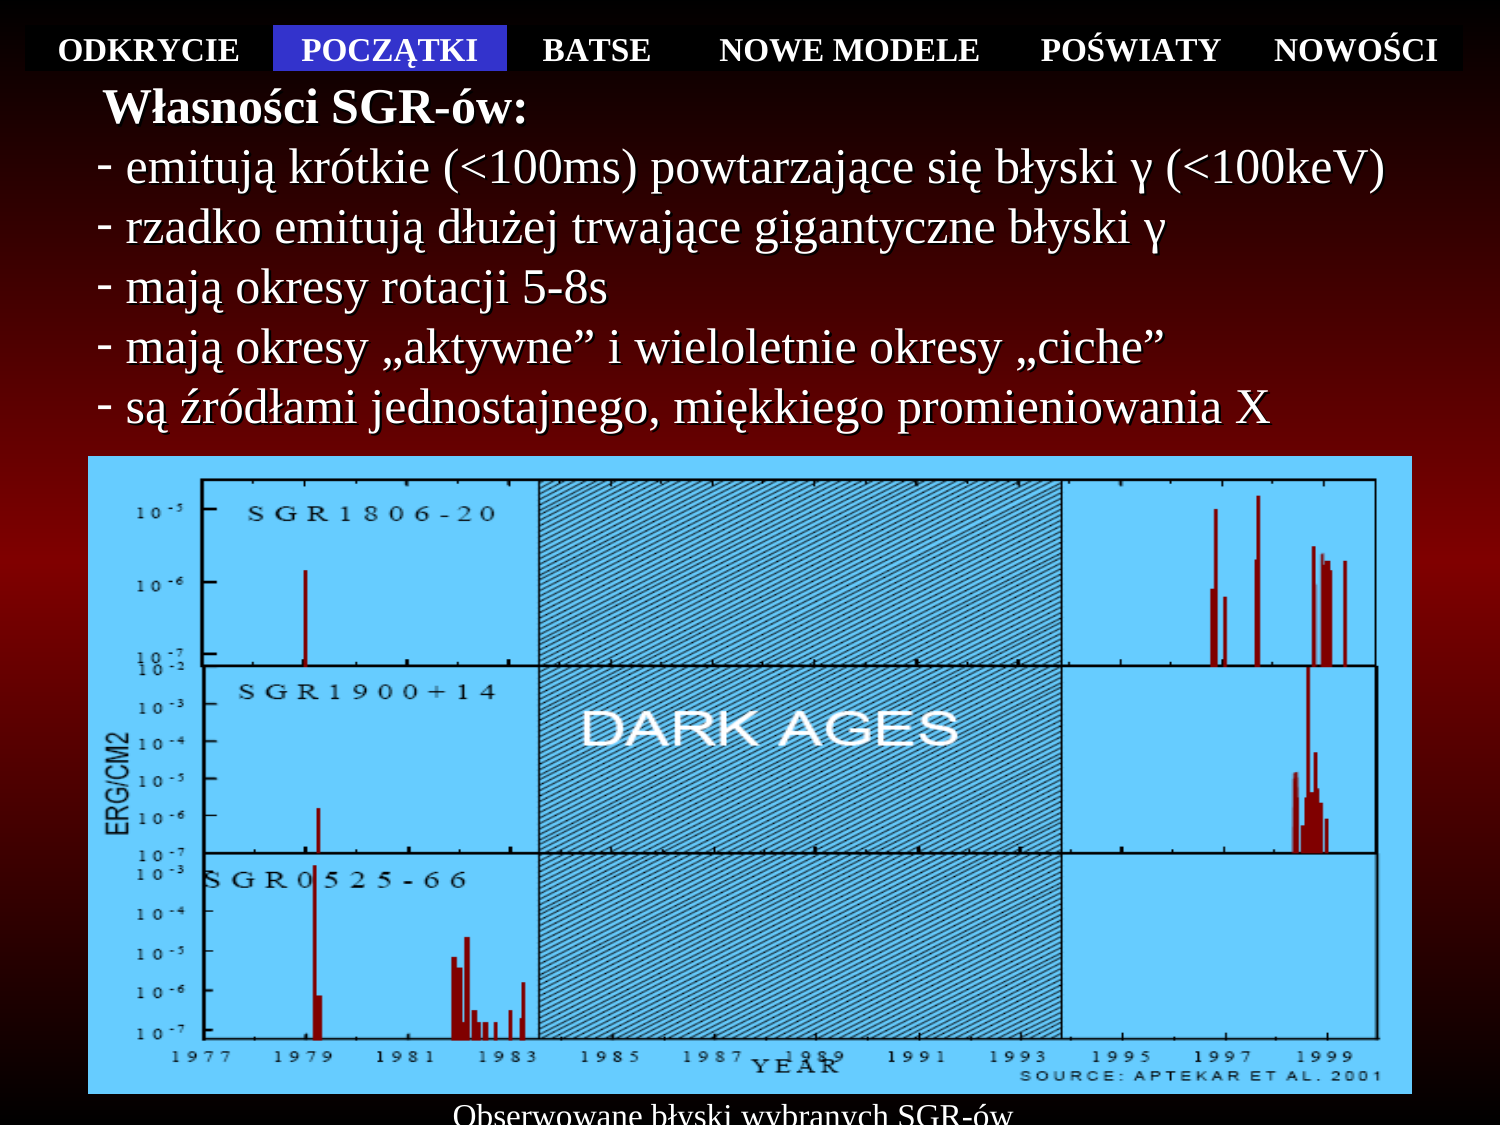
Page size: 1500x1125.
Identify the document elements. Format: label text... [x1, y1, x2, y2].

table_header NOWOŚCI [1250, 25, 1463, 71]
table_header ODKRYCIE [25, 25, 273, 71]
picture [88, 456, 1412, 1094]
table_header POŚWIATY [1013, 25, 1250, 71]
table_header NOWE MODELE [688, 25, 1013, 71]
text_box Własności SGR-ów: [87, 71, 545, 125]
text_box emitują krótkie (<100ms) powtarzające się błyski γ (<100keV) rzadko emitują dłużej trwające gigantyczne błyski γ mają okresy rotacji 5-8s mają okresy „aktywne” i wieloletnie okresy „ciche” są źródłami jednostajnego, miękkiego promieniowania X [81, 125, 1401, 441]
table_header POCZĄTKI [273, 25, 507, 71]
table_header BATSE [507, 25, 688, 71]
text_box Obserwowane błyski wybranych SGR-ów [437, 1094, 1030, 1125]
